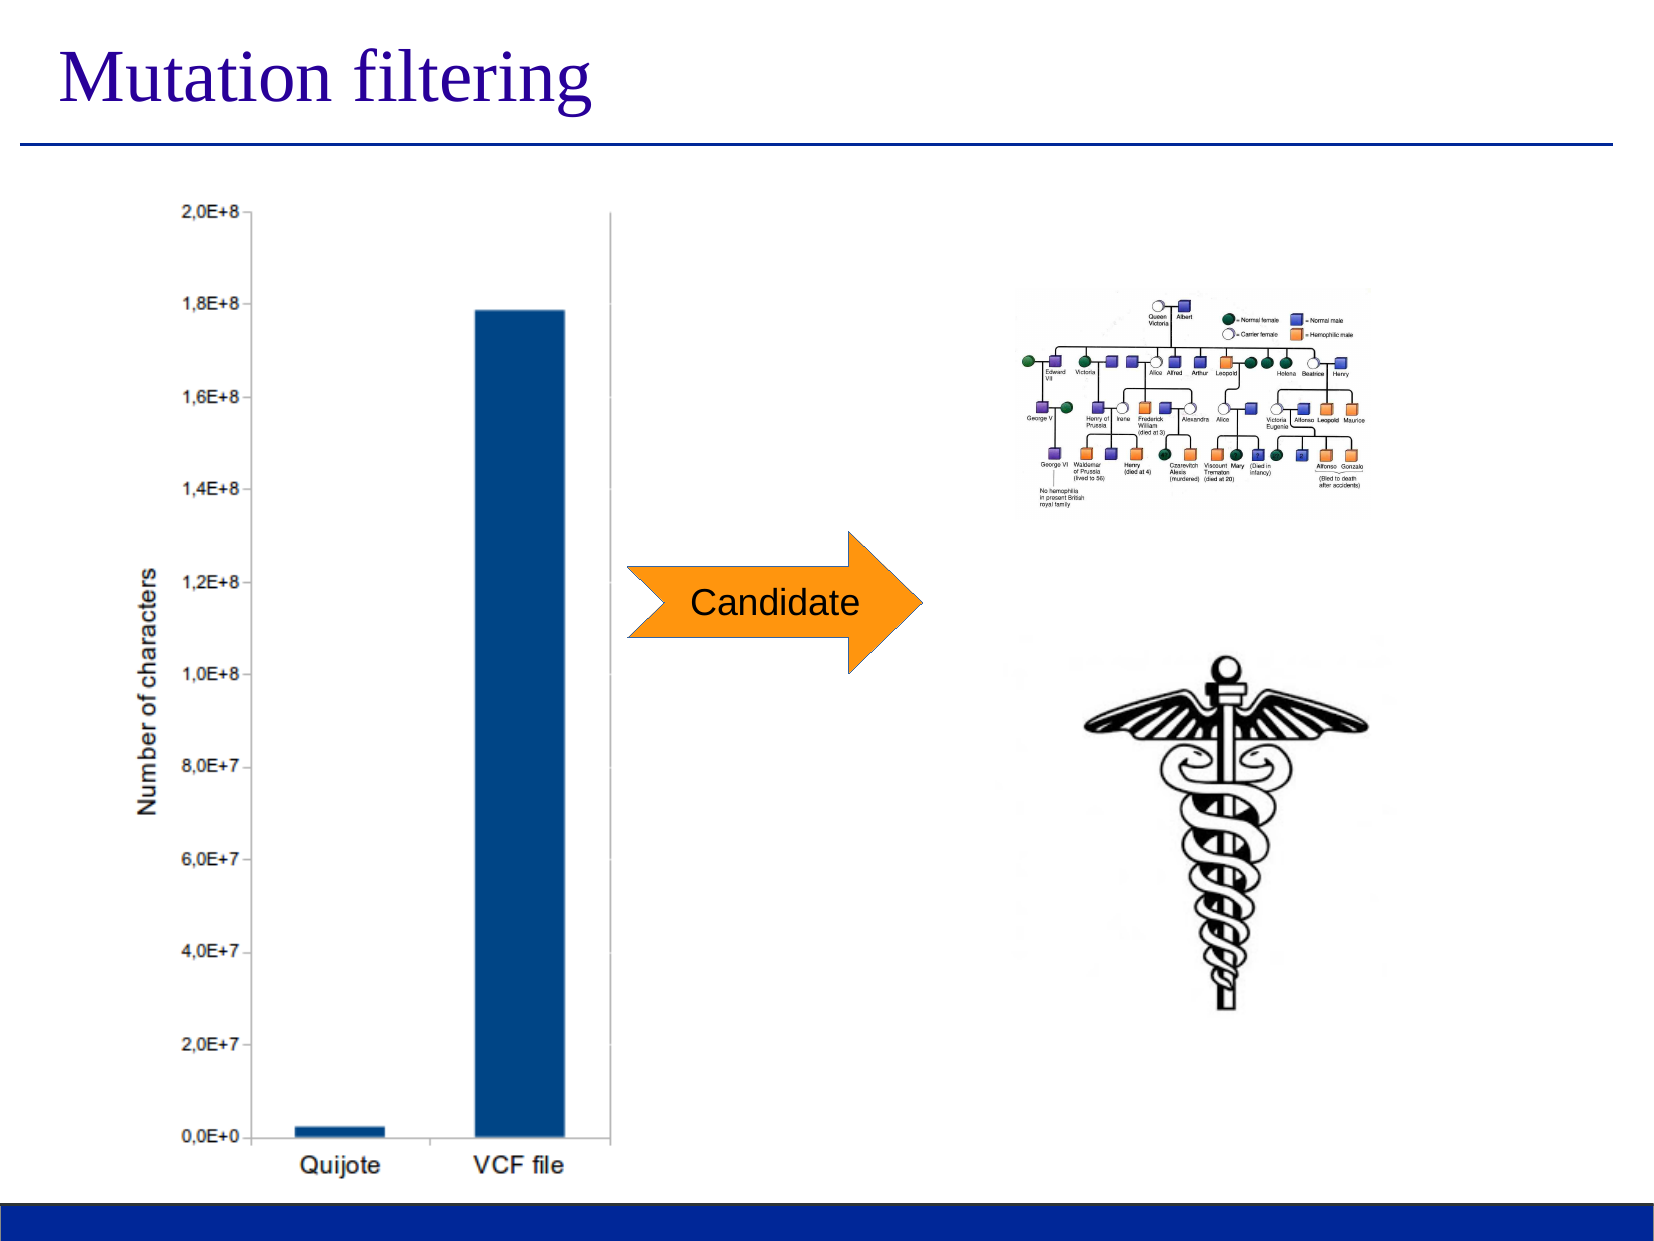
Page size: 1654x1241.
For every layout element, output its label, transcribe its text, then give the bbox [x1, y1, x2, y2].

text_box Candidate [627, 531, 923, 674]
text_box Mutation filtering [59, 34, 1465, 119]
picture [1015, 288, 1371, 520]
picture [995, 614, 1465, 1083]
picture [118, 169, 623, 1182]
